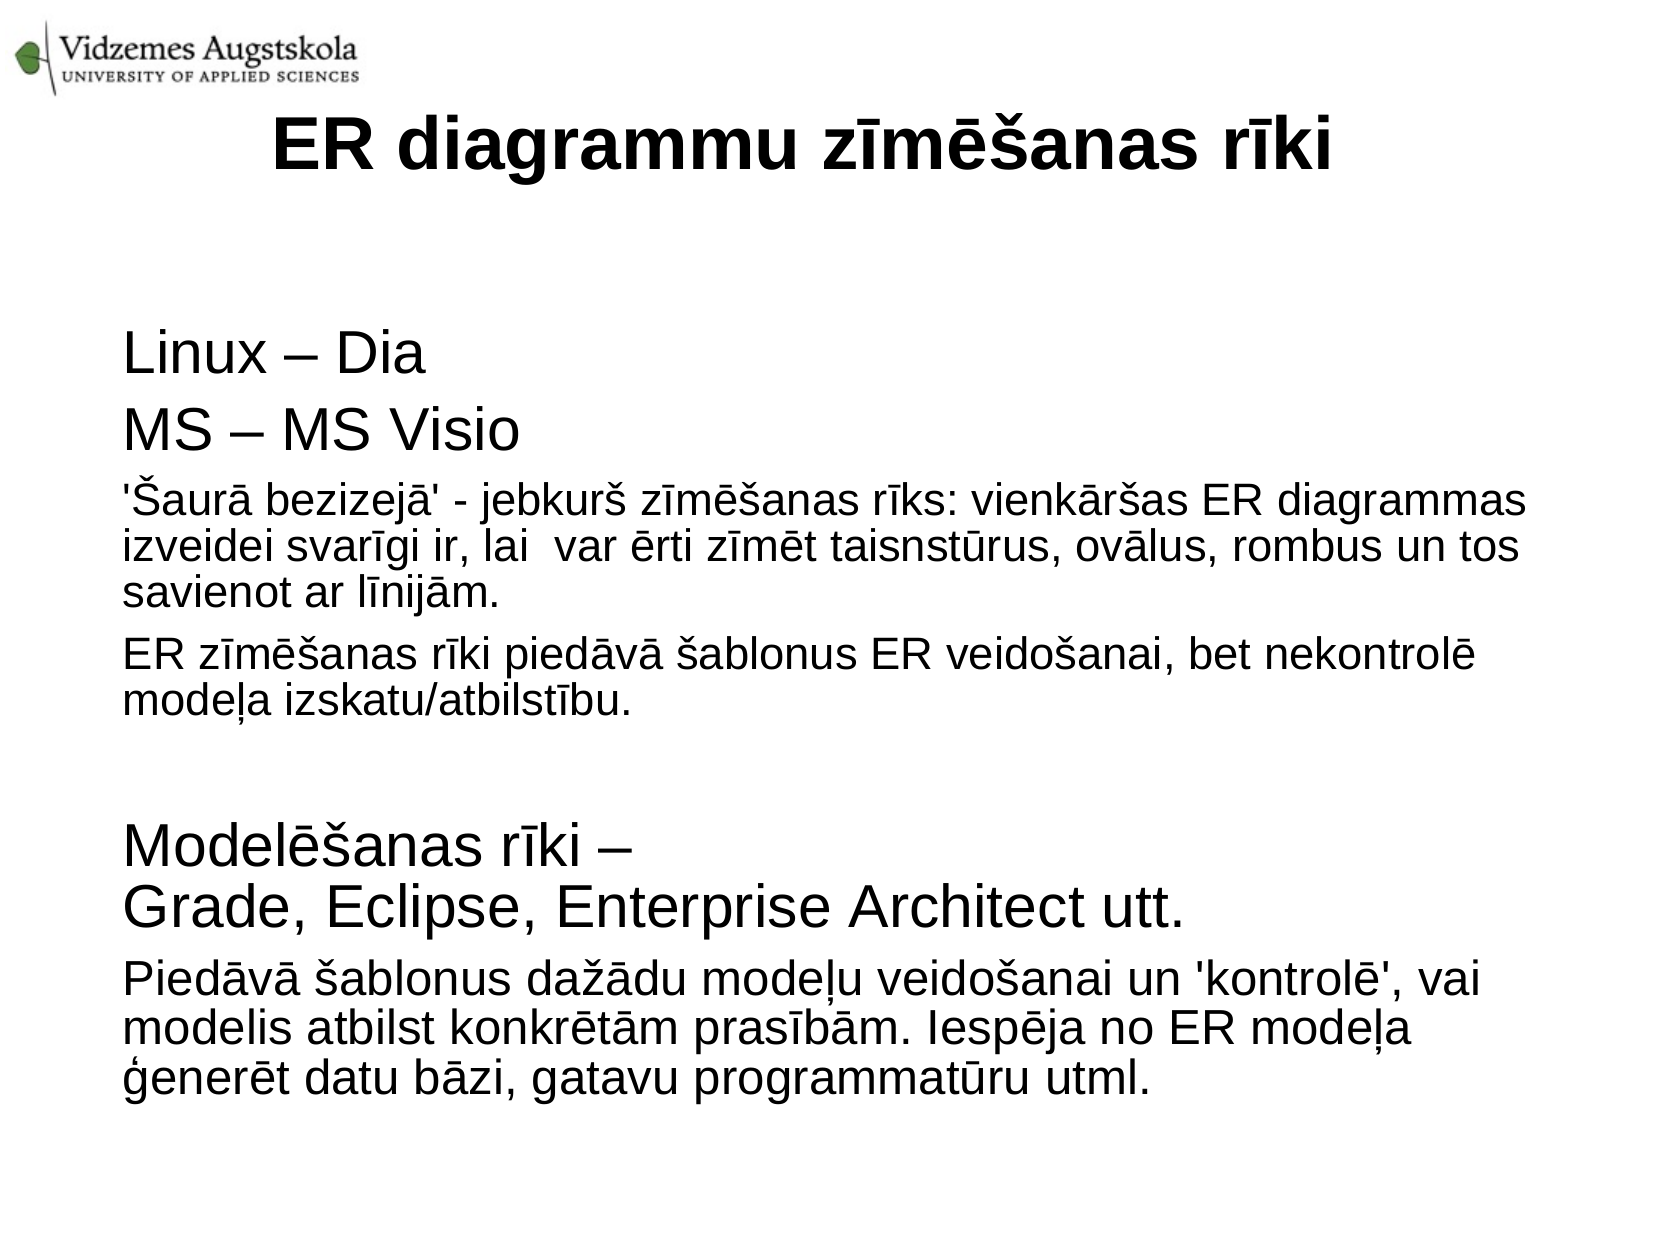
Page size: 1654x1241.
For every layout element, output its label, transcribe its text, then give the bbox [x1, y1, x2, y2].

title ER diagrammu zīmēšanas rīki [94, 96, 1512, 195]
picture [5, 2, 368, 113]
list Linux – Dia MS – MS Visio 'Šaurā bezizejā' - jebkurš zīmēšanas rīks: vienkāršas ER diagrammas izveidei svarīgi ir, lai var ērti zīmēt taisnstūrus, ovālus, rombus un tos savienot ar līnijām. ER zīmēšanas rīki piedāvā šablonus ER veidošanai, bet nekontrolē modeļa izskatu/atbilstību. Modelēšanas rīki – Grade, Eclipse, Enterprise Architect utt. Piedāvā šablonus dažādu modeļu veidošanai un 'kontrolē', vai modelis atbilst konkrētām prasībām. Iespēja no ER modeļa ģenerēt datu bāzi, gatavu programmatūru utml. [71, 236, 1570, 1107]
